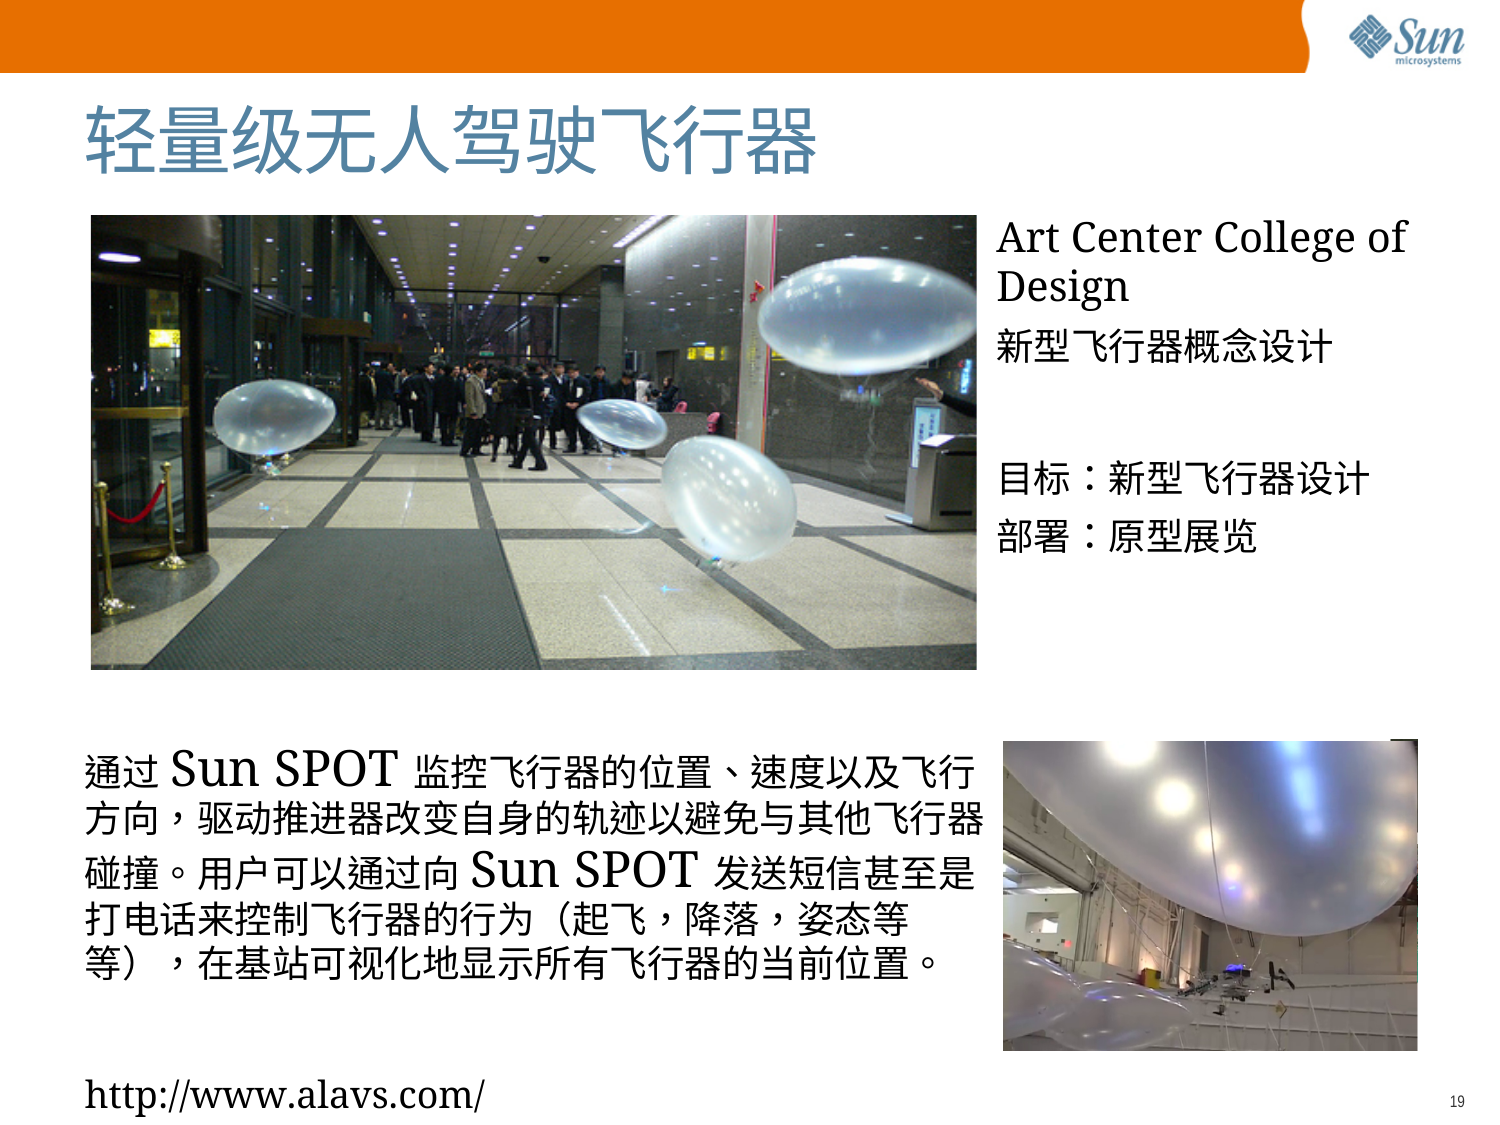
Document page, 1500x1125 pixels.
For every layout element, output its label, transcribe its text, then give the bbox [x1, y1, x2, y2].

picture [1003, 739, 1418, 1051]
picture [90, 215, 977, 670]
text_box 通过Sun SPOT监控飞行器的位置、速度以及飞行方向，驱动推进器改变自身的轨迹以避免与其他飞行器碰撞。用户可以通过向Sun SPOT发送短信甚至是打电话来控制飞行器的行为（起飞，降落，姿态等等），在基站可视化地显示所有飞行器的当前位置。 http://www.alavs.com/ [84, 739, 1011, 1108]
title 轻量级无人驾驶飞行器 [83, 94, 1446, 199]
text_box Art Center College of Design 新型飞行器概念设计 目标：新型飞行器设计 部署：原型展览 [996, 214, 1480, 609]
picture [0, 0, 1500, 73]
